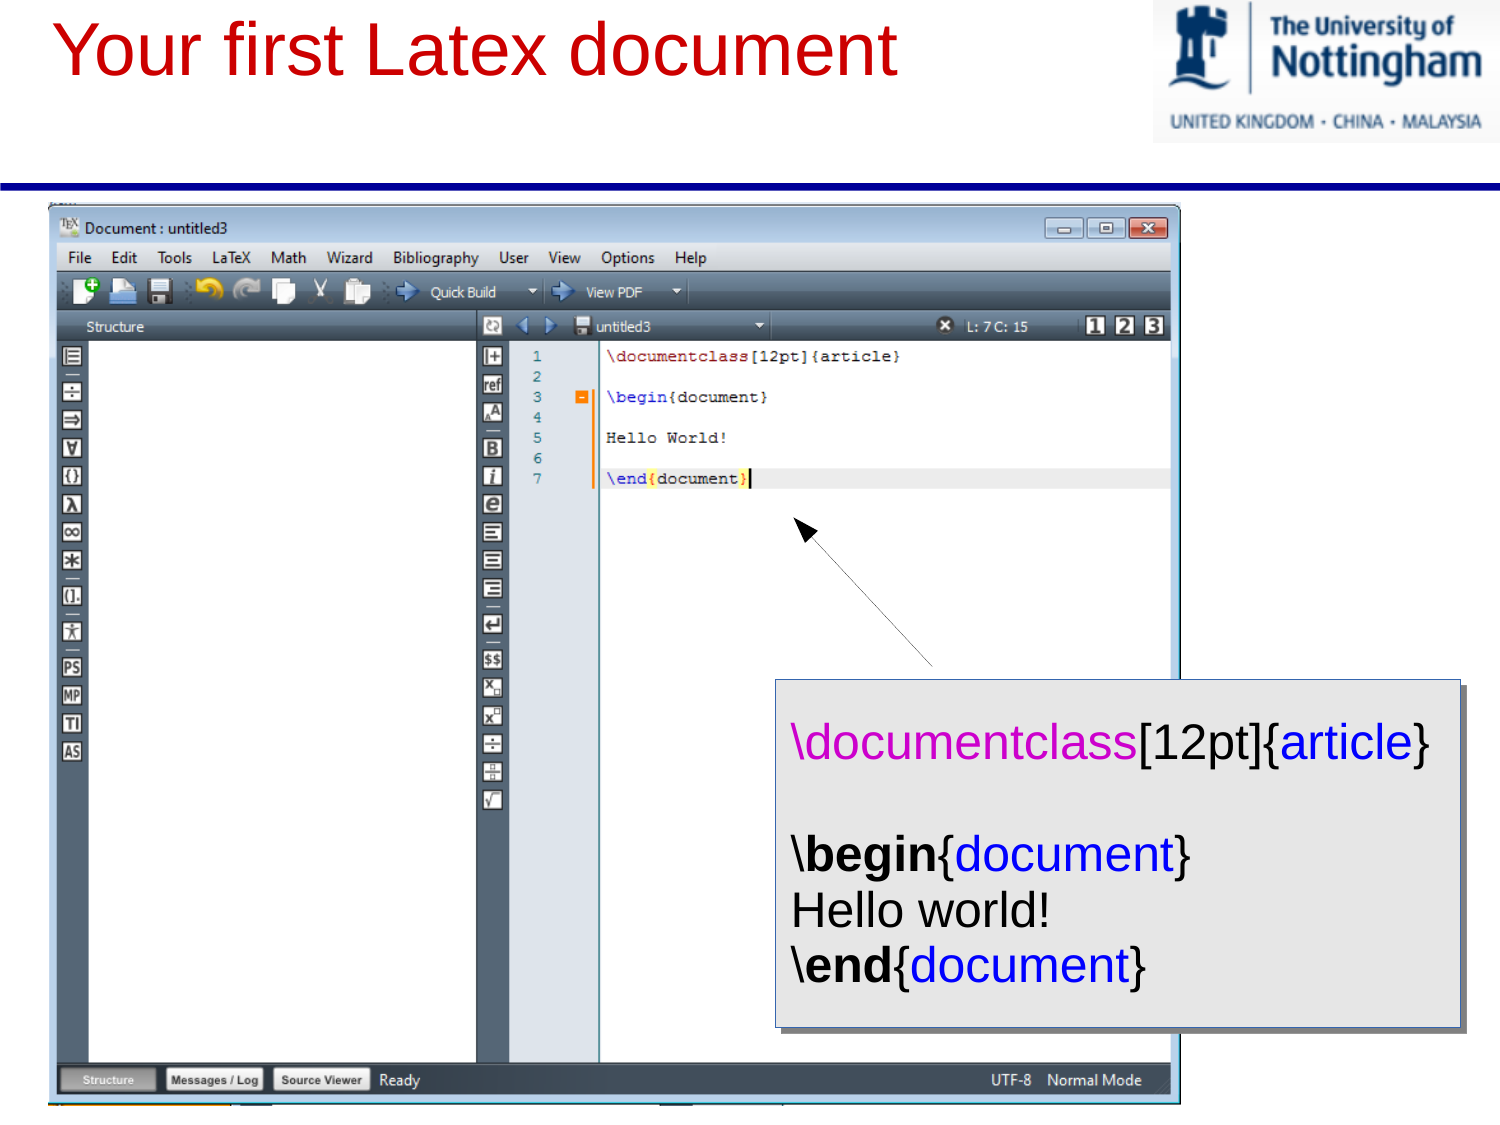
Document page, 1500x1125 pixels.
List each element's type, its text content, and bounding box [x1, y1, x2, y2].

text_box Your first Latex document [36, 0, 1156, 183]
picture [48, 202, 1181, 1106]
picture [1156, 0, 1500, 143]
text_box \documentclass[12pt]{article} \begin{document} Hello world! \end{document} [775, 679, 1461, 1028]
